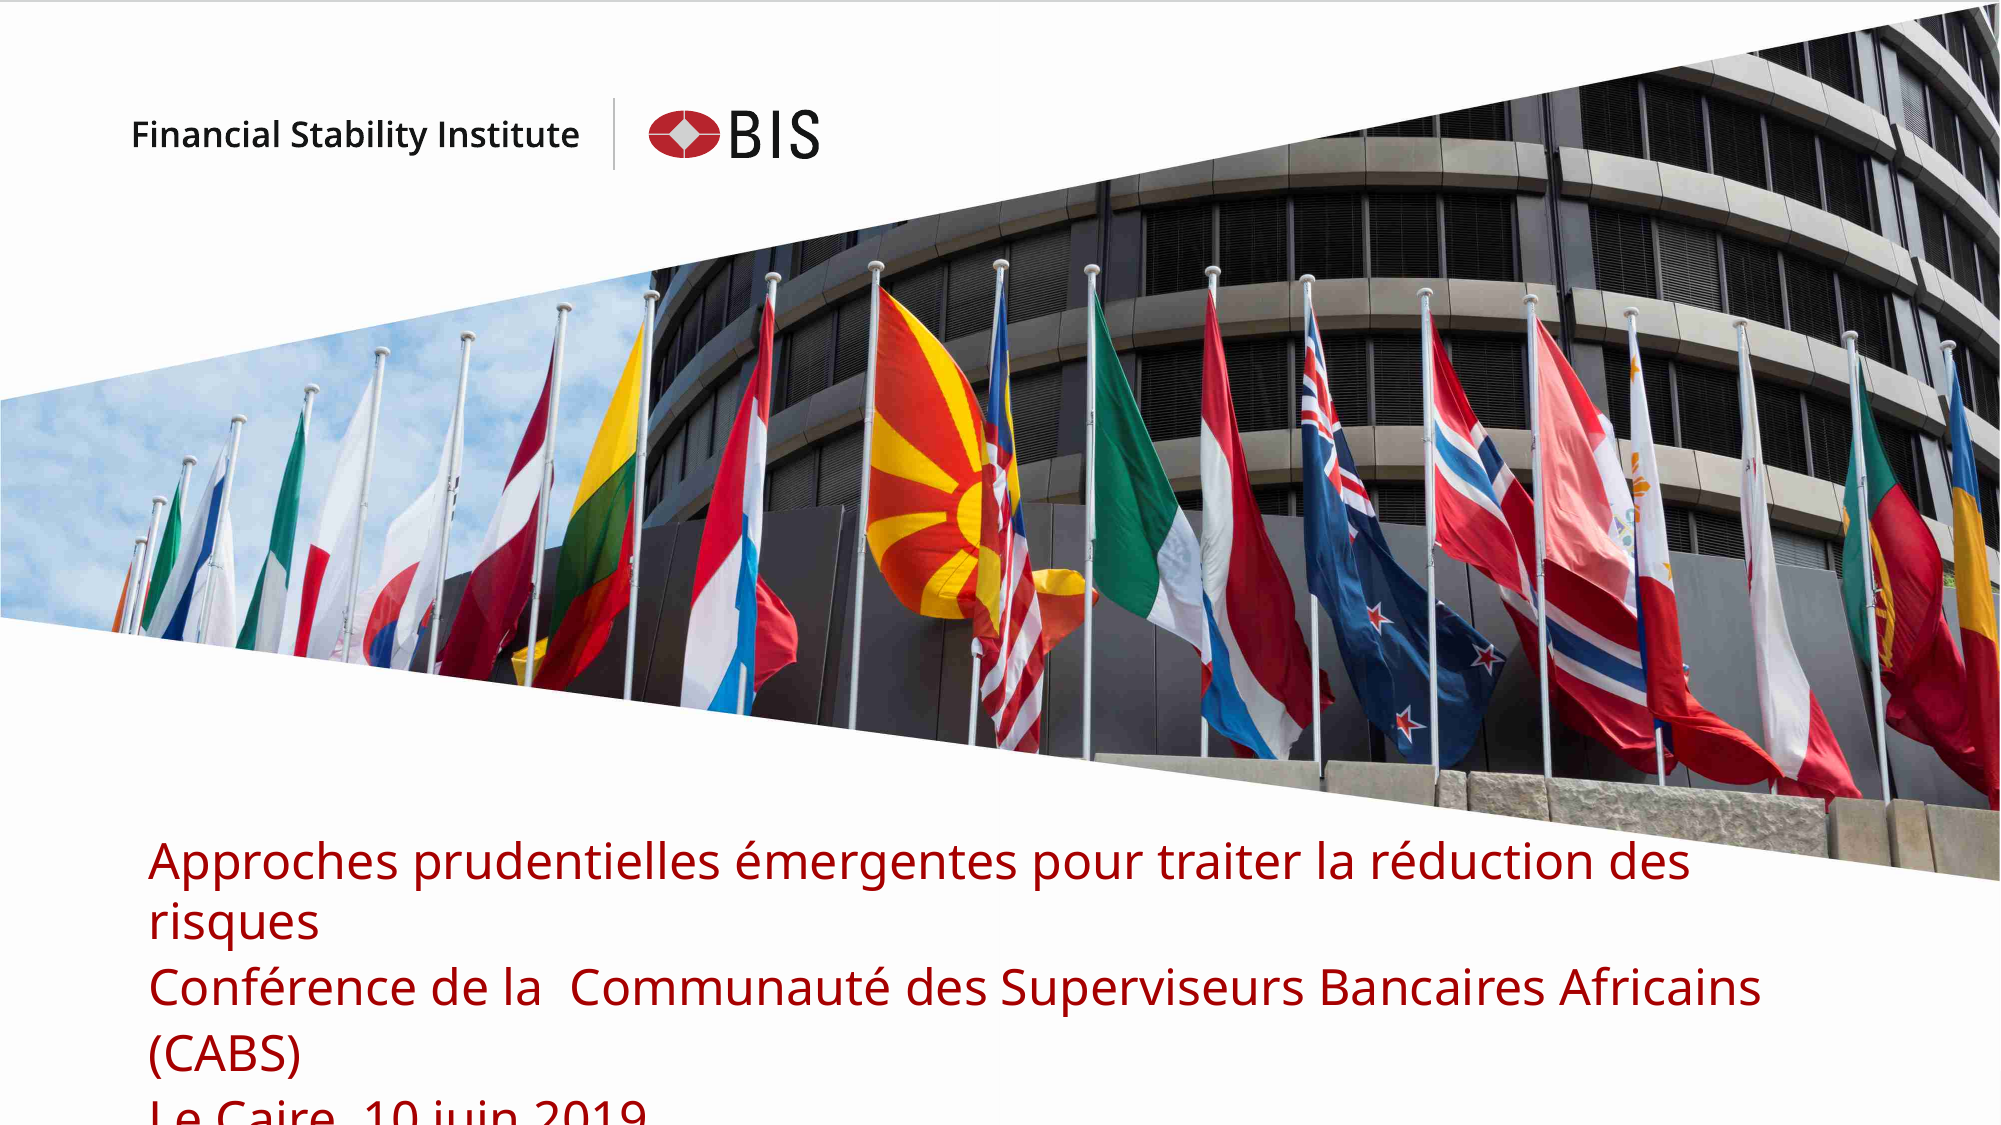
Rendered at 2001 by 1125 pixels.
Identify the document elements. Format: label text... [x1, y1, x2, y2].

title Approches prudentielles émergentes pour traiter la réduction des risques [133, 822, 1733, 941]
subtitle Conférence de la Communauté des Superviseurs Bancaires Africains (CABS) Le Caire, 10 juin 2019 Rodrigo Coelho, conseiller principal, FSI [133, 941, 1910, 1049]
